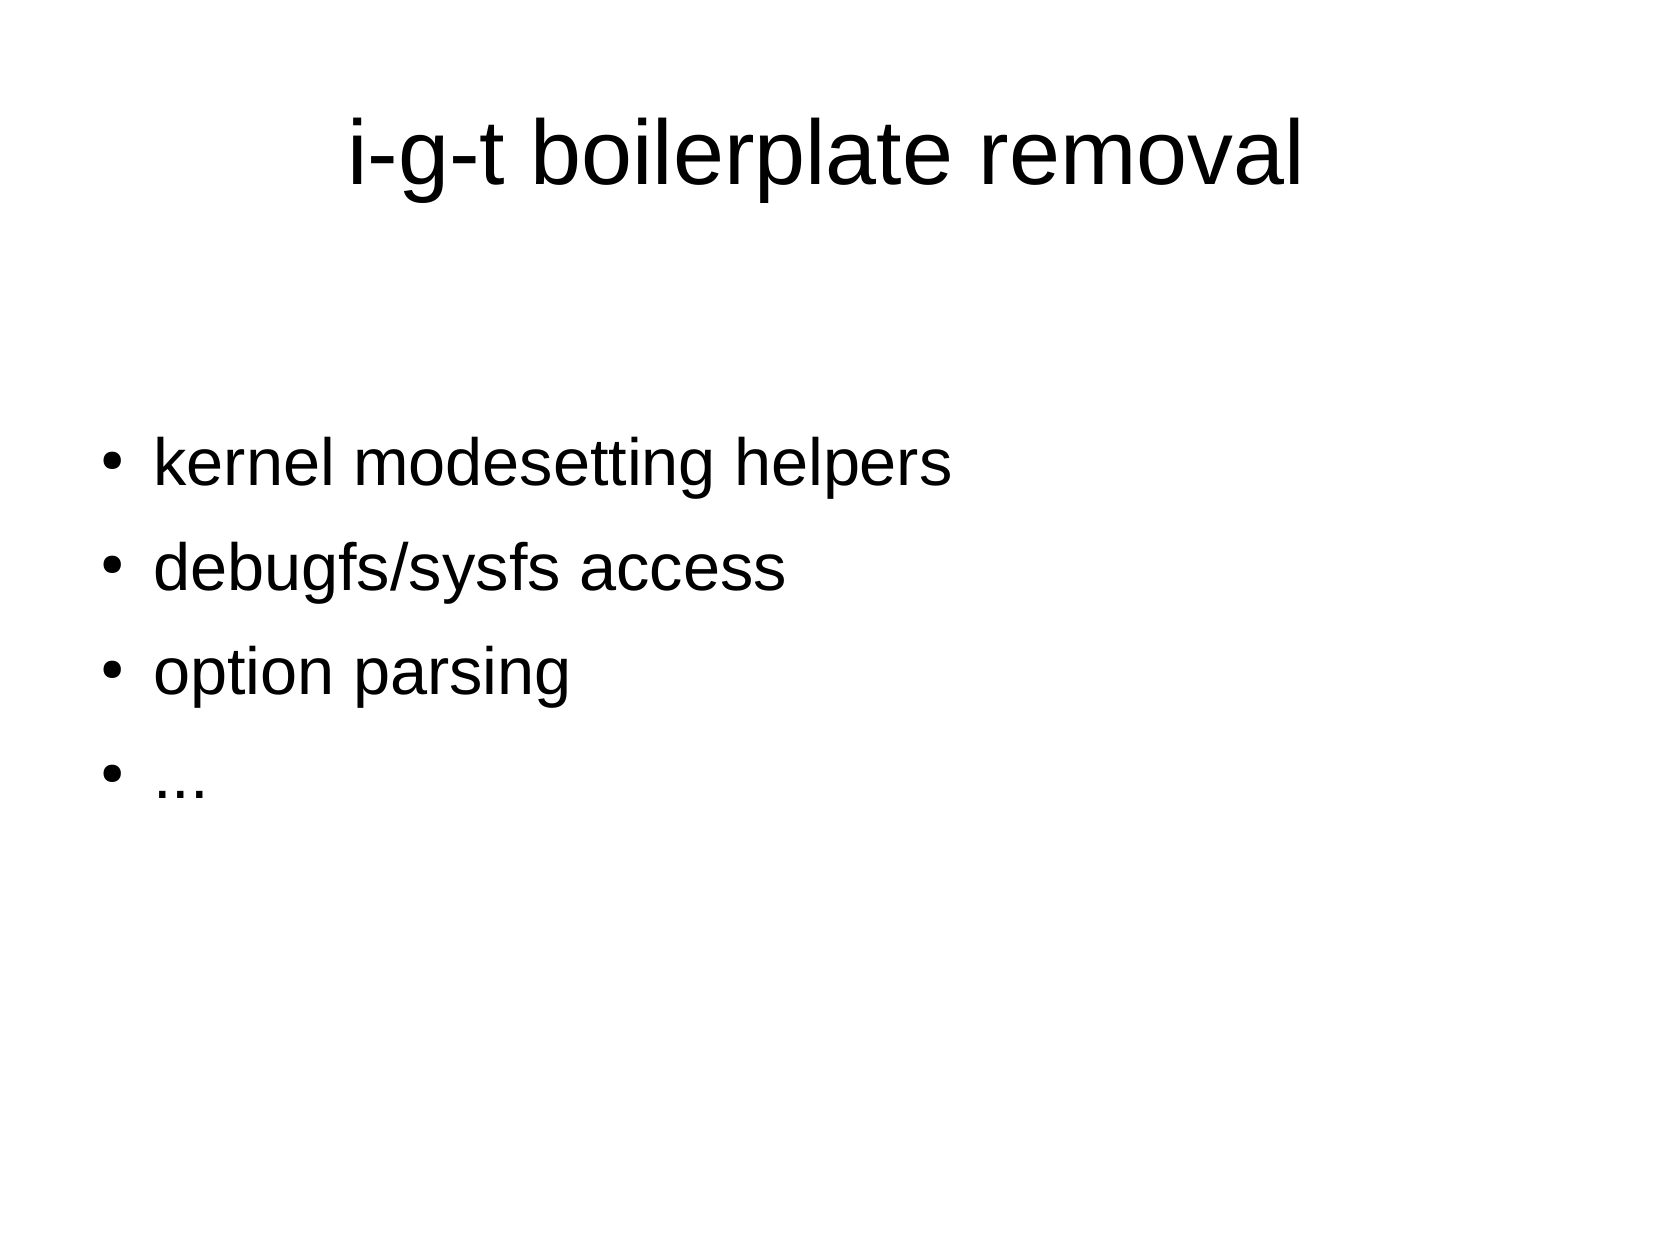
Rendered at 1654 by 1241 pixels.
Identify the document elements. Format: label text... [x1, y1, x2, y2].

text_box [20, 647, 121, 738]
title i-g-t boilerplate removal [82, 49, 1571, 257]
list kernel modesetting helpers debugfs/sysfs access option parsing ... [82, 425, 1571, 1015]
